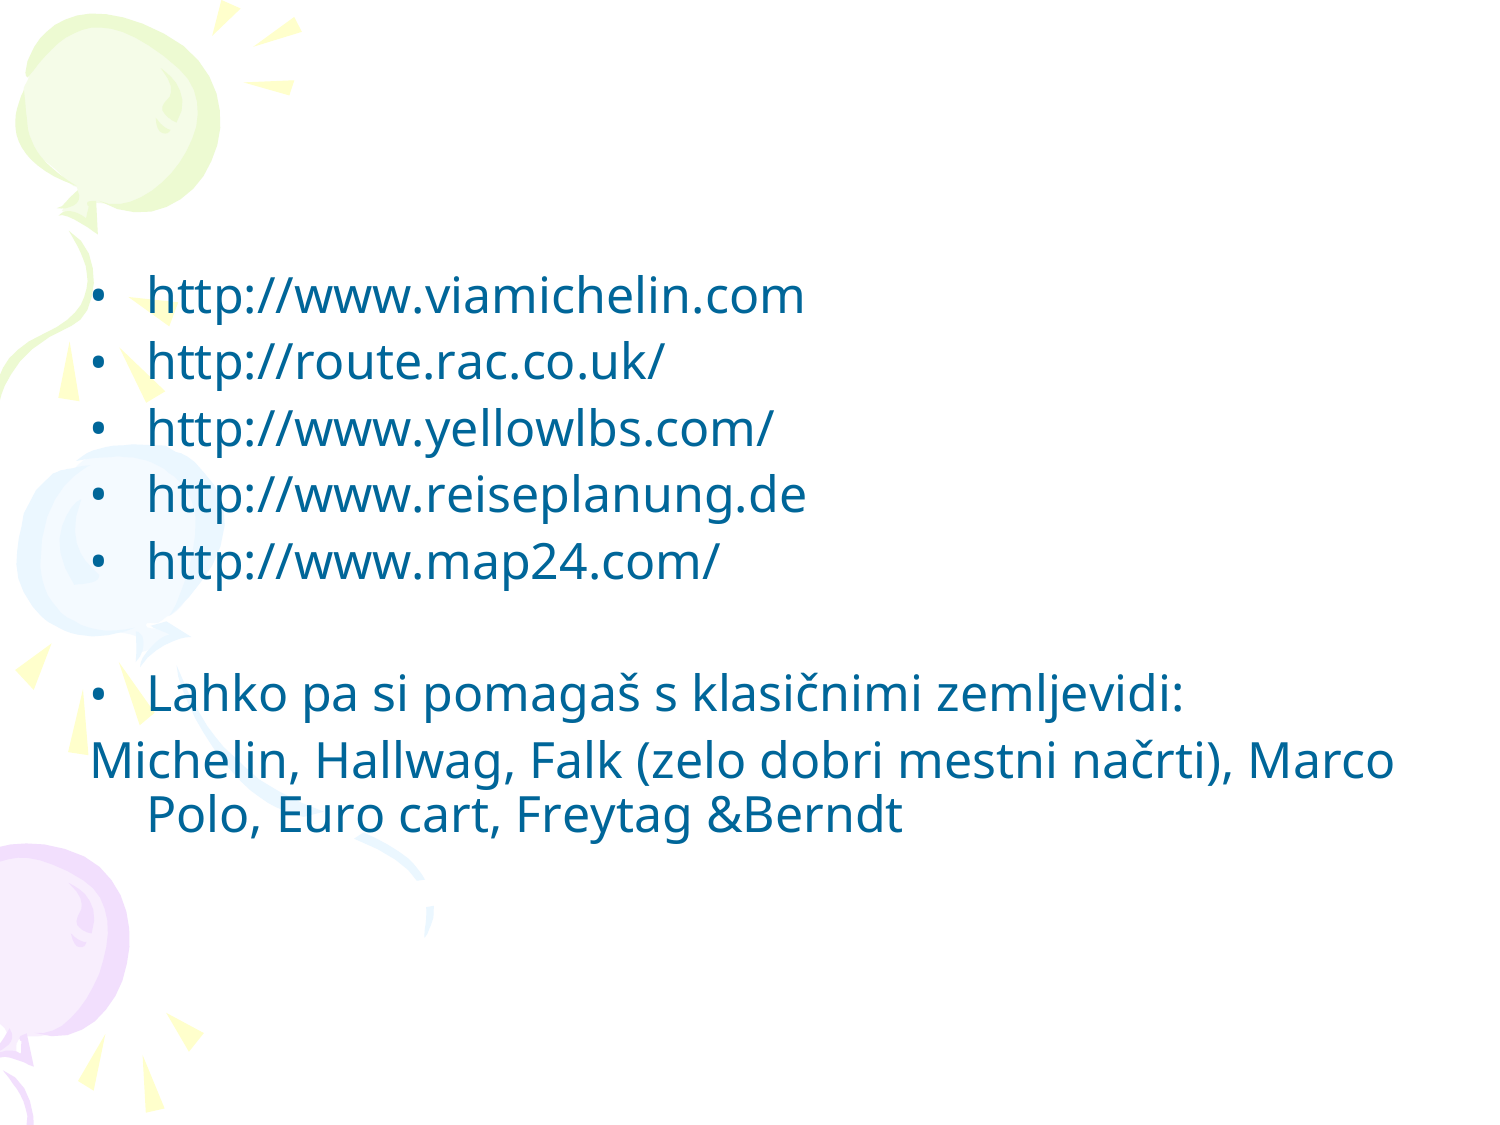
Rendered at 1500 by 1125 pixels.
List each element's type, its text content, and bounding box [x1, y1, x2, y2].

list http://www.viamichelin.com http://route.rac.co.uk/ http://www.yellowlbs.com/ http://www.reiseplanung.de http://www.map24.com/ Lahko pa si pomagaš s klasičnimi zemljevidi: Michelin, Hallwag, Falk (zelo dobri mestni načrti), Marco Polo, Euro cart, Freytag &Berndt [75, 262, 1426, 994]
